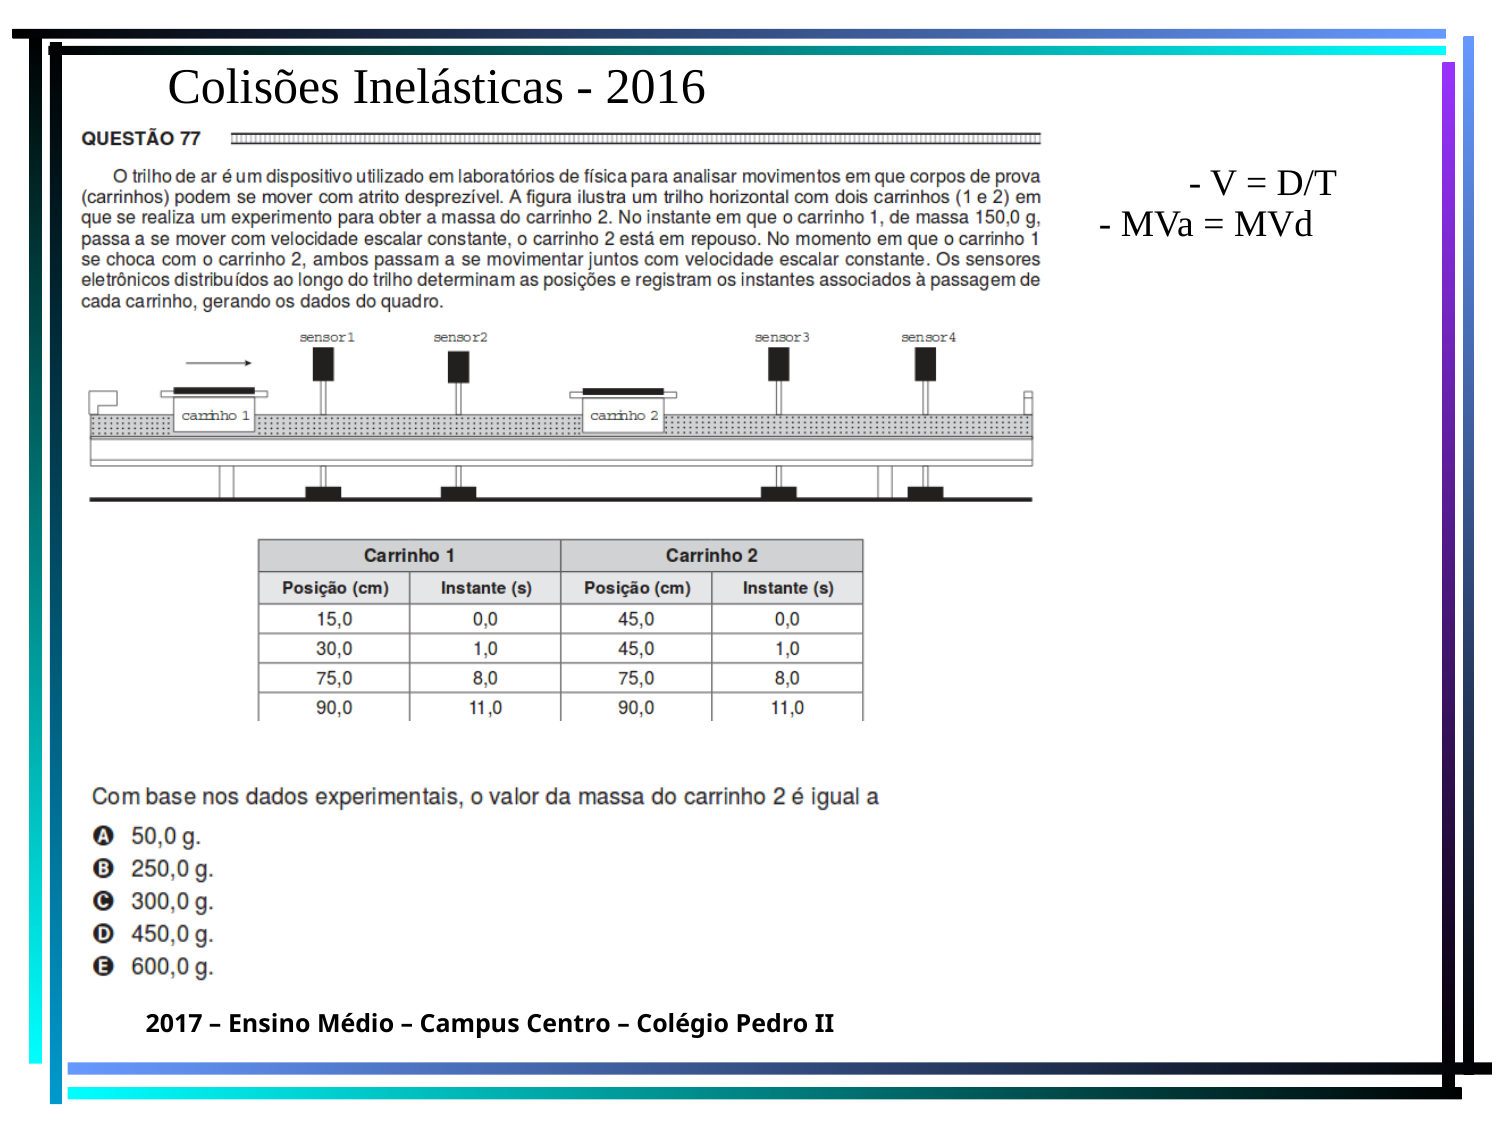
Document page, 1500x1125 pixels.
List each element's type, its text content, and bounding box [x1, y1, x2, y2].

title Colisões Inelásticas - 2016 [70, 47, 804, 127]
text_box - V = D/T - MVa = MVd [1074, 94, 1441, 355]
picture [0, 0, 1500, 1125]
text_box 2017 – Ensino Médio – Campus Centro – Colégio Pedro II [130, 1003, 851, 1047]
